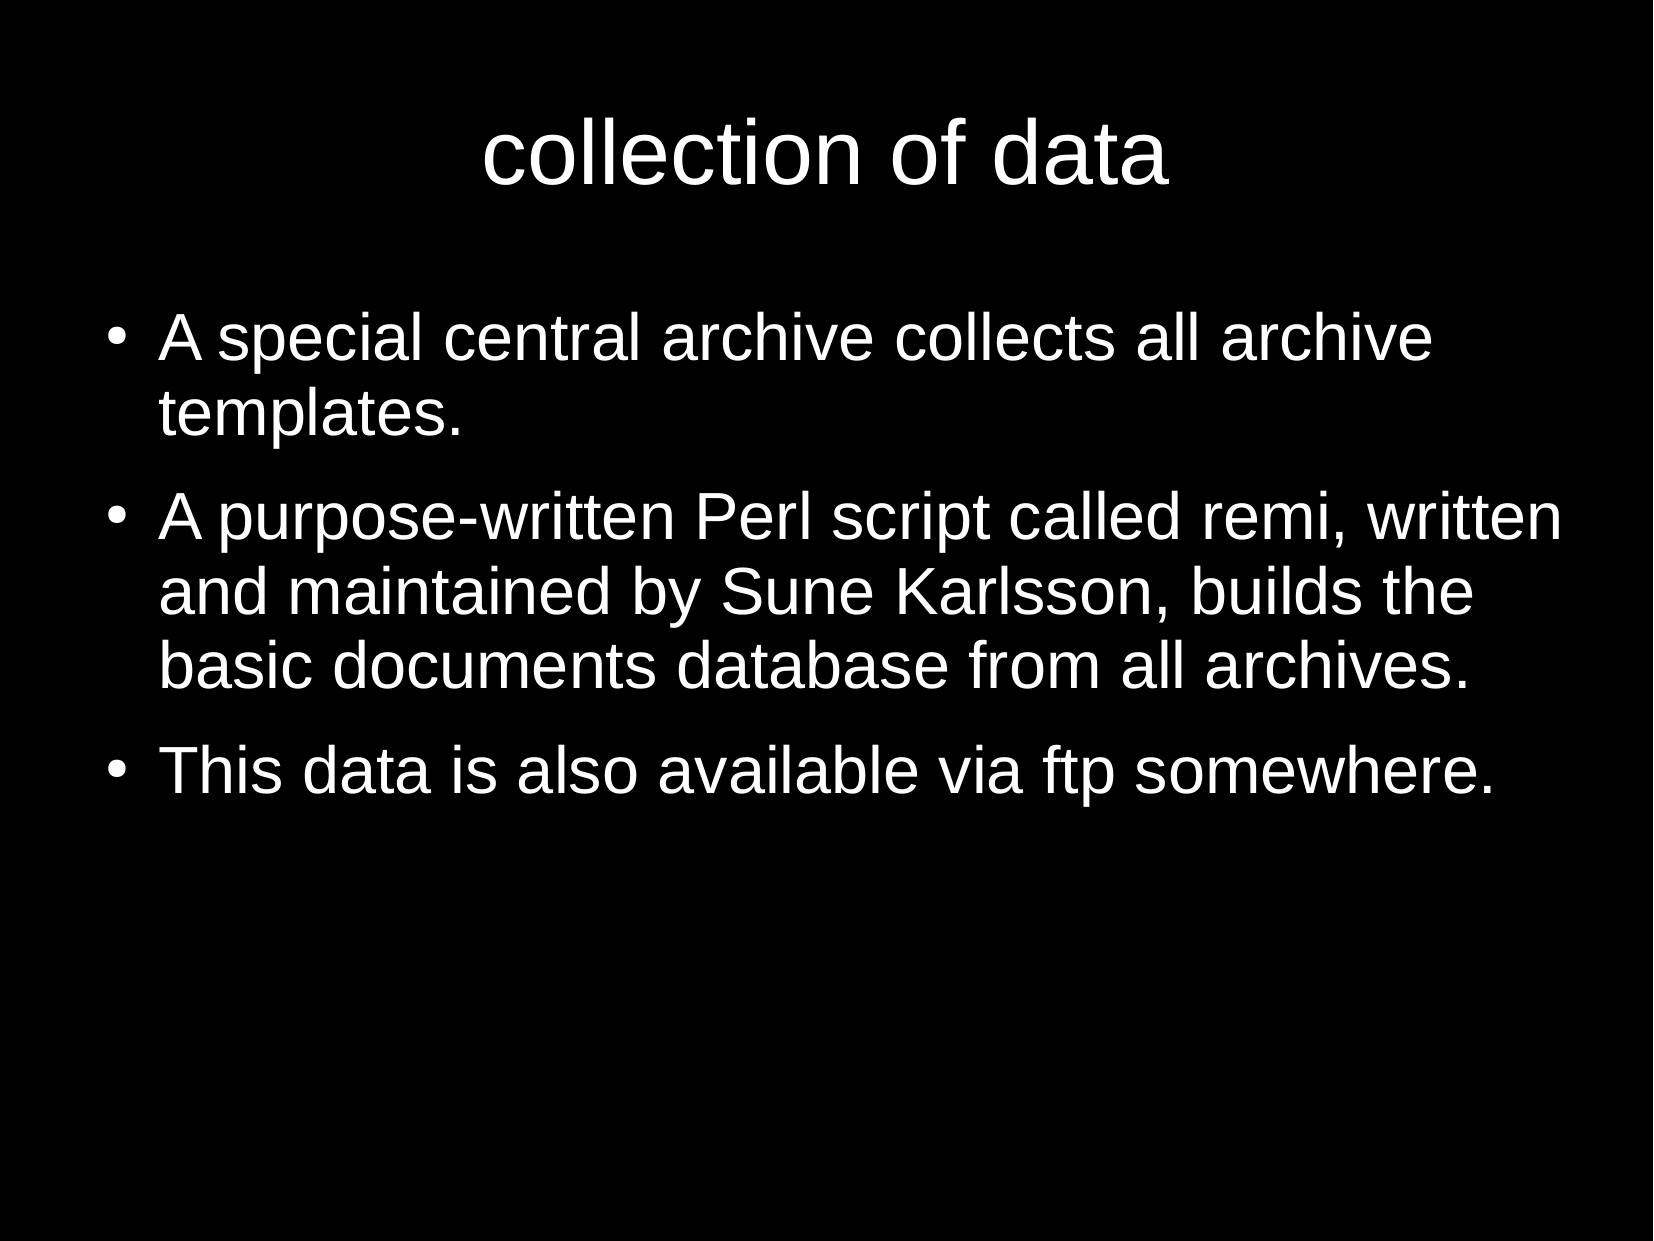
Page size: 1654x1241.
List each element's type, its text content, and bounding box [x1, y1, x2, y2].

list A special central archive collects all archive templates. A purpose-written Perl script called remi, written and maintained by Sune Karlsson, builds the basic documents database from all archives. This data is also available via ftp somewhere. [87, 300, 1576, 1119]
title collection of data [82, 56, 1571, 250]
